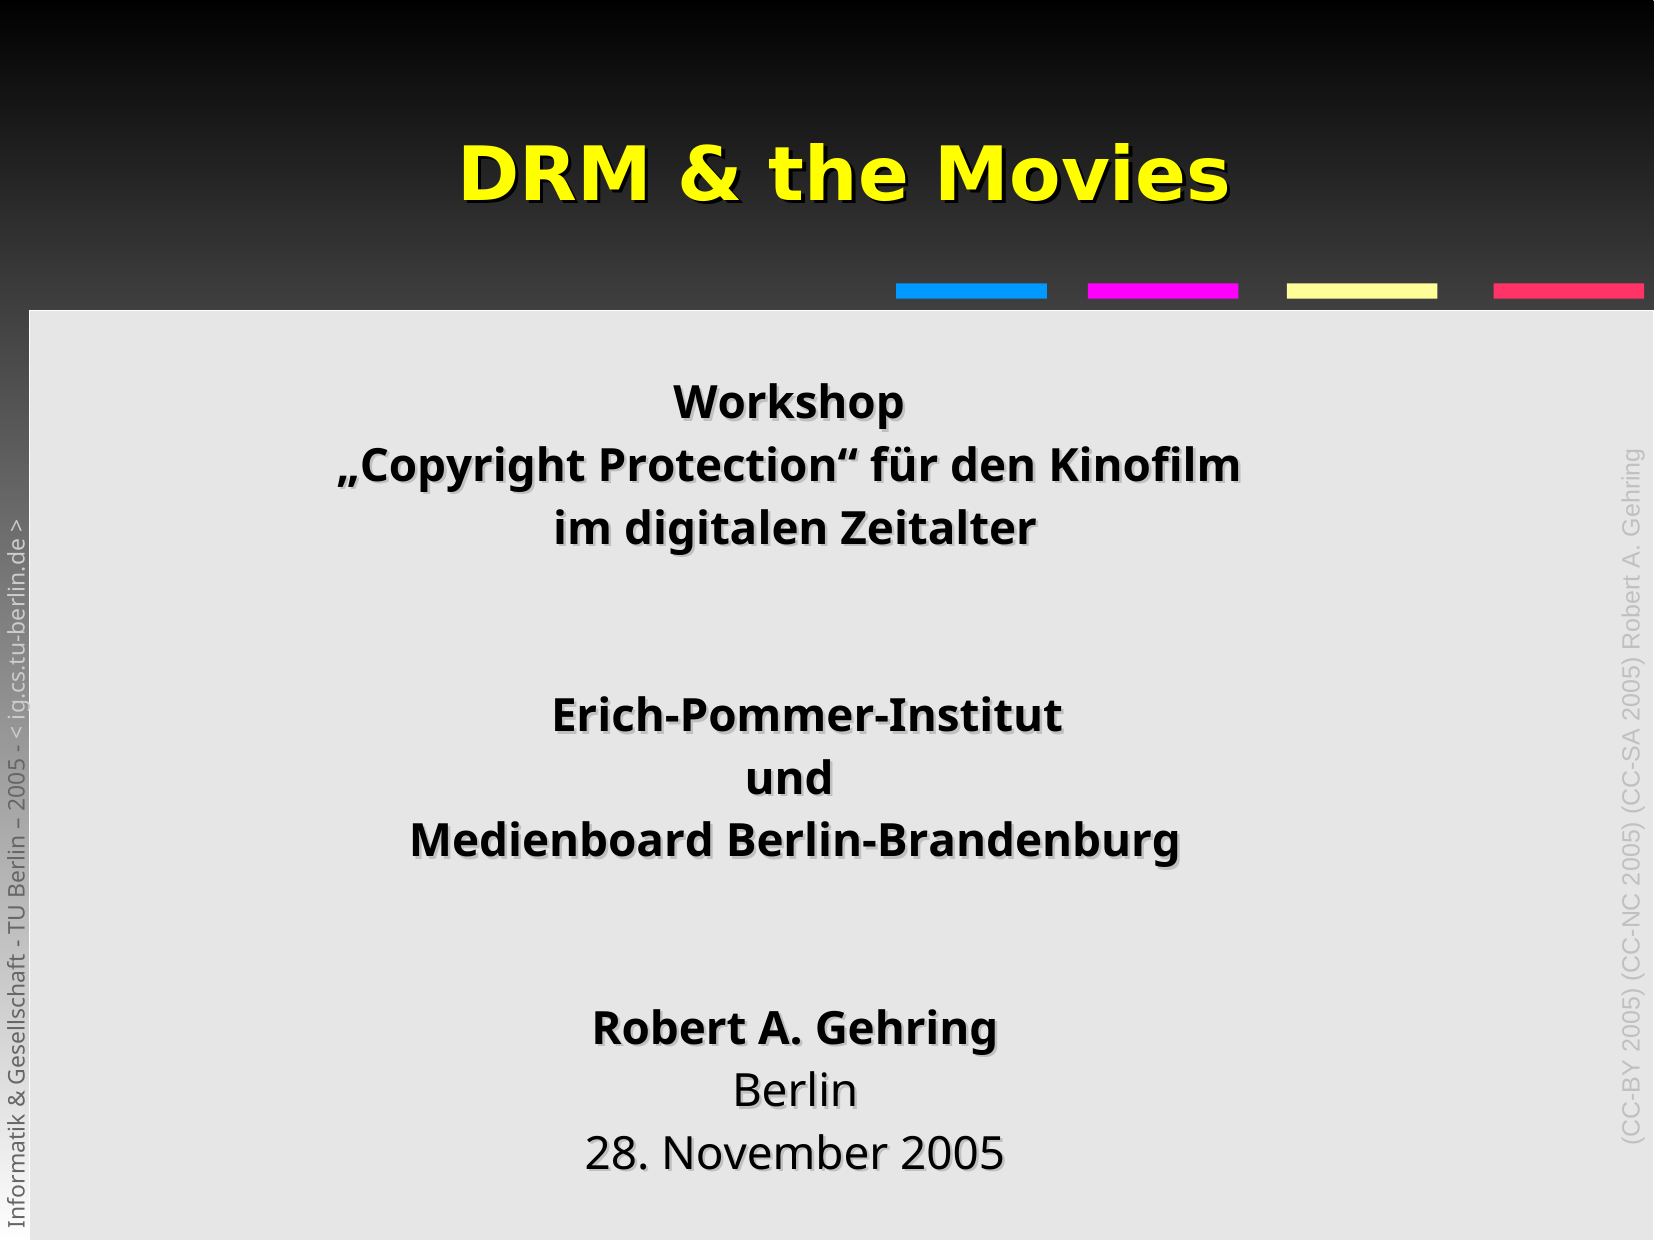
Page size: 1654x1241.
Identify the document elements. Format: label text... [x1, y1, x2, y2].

text_box (CC-BY 2005) (CC-NC 2005) (CC-SA 2005) Robert A. Gehring [1616, 383, 1654, 1241]
subtitle Workshop „Copyright Protection“ für den Kinofilm im digitalen Zeitalter Erich-Pommer-Institut und Medienboard Berlin-Brandenburg Robert A. Gehring Berlin 28. November 2005 [54, 351, 1536, 1202]
title DRM & the Movies [88, 35, 1565, 227]
